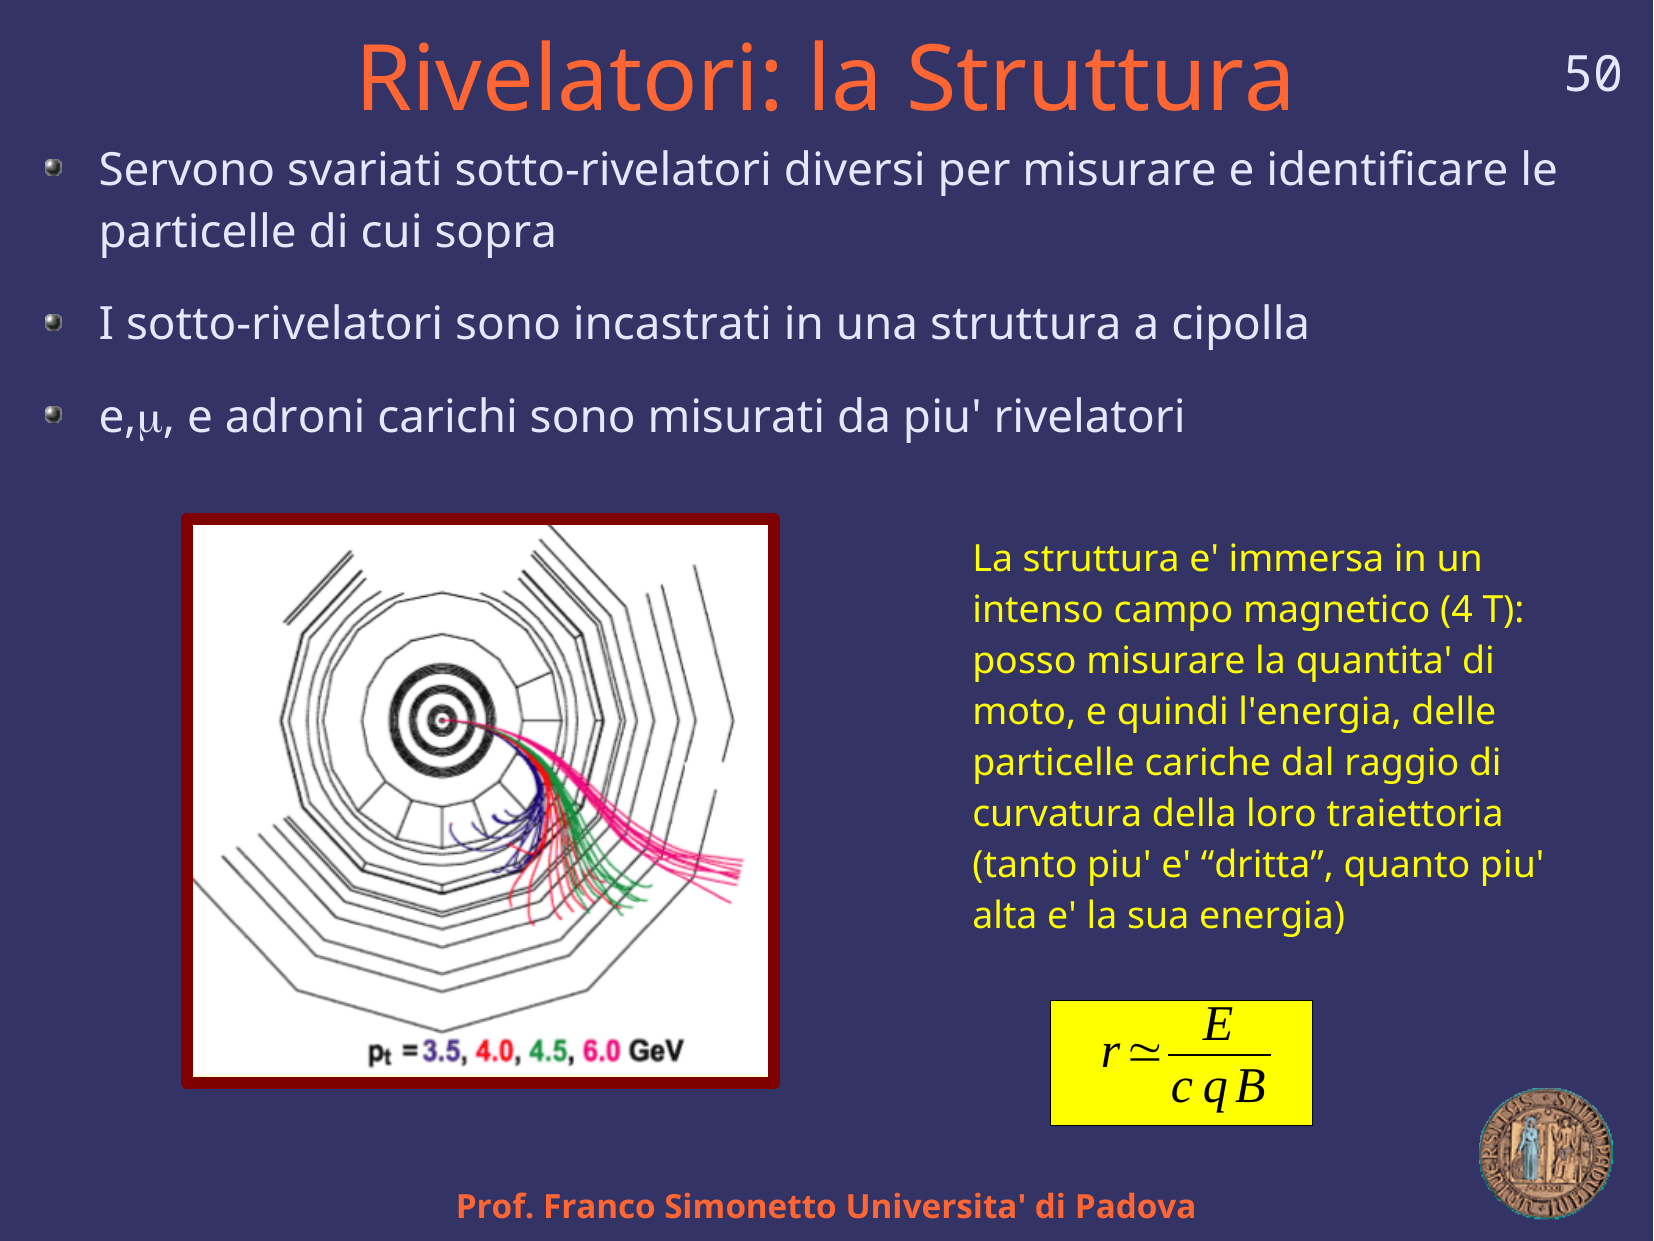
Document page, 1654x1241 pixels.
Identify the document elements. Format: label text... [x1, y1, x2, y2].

chart [1087, 994, 1286, 1114]
title Rivelatori: la Struttura [82, 29, 1571, 121]
text_box [1050, 1000, 1313, 1126]
text_box La struttura e' immersa in un intenso campo magnetico (4 T): posso misurare la quantita' di moto, e quindi l'energia, delle particelle cariche dal raggio di curvatura della loro traiettoria (tanto piu' e' “dritta”, quanto piu' alta e' la sua energia) [957, 523, 1576, 957]
picture [192, 525, 768, 1077]
picture [1479, 1087, 1613, 1221]
list Servono svariati sotto-rivelatori diversi per misurare e identificare le particelle di cui sopra I sotto-rivelatori sono incastrati in una struttura a cipolla e,m, e adroni carichi sono misurati da piu' rivelatori [27, 136, 1613, 452]
